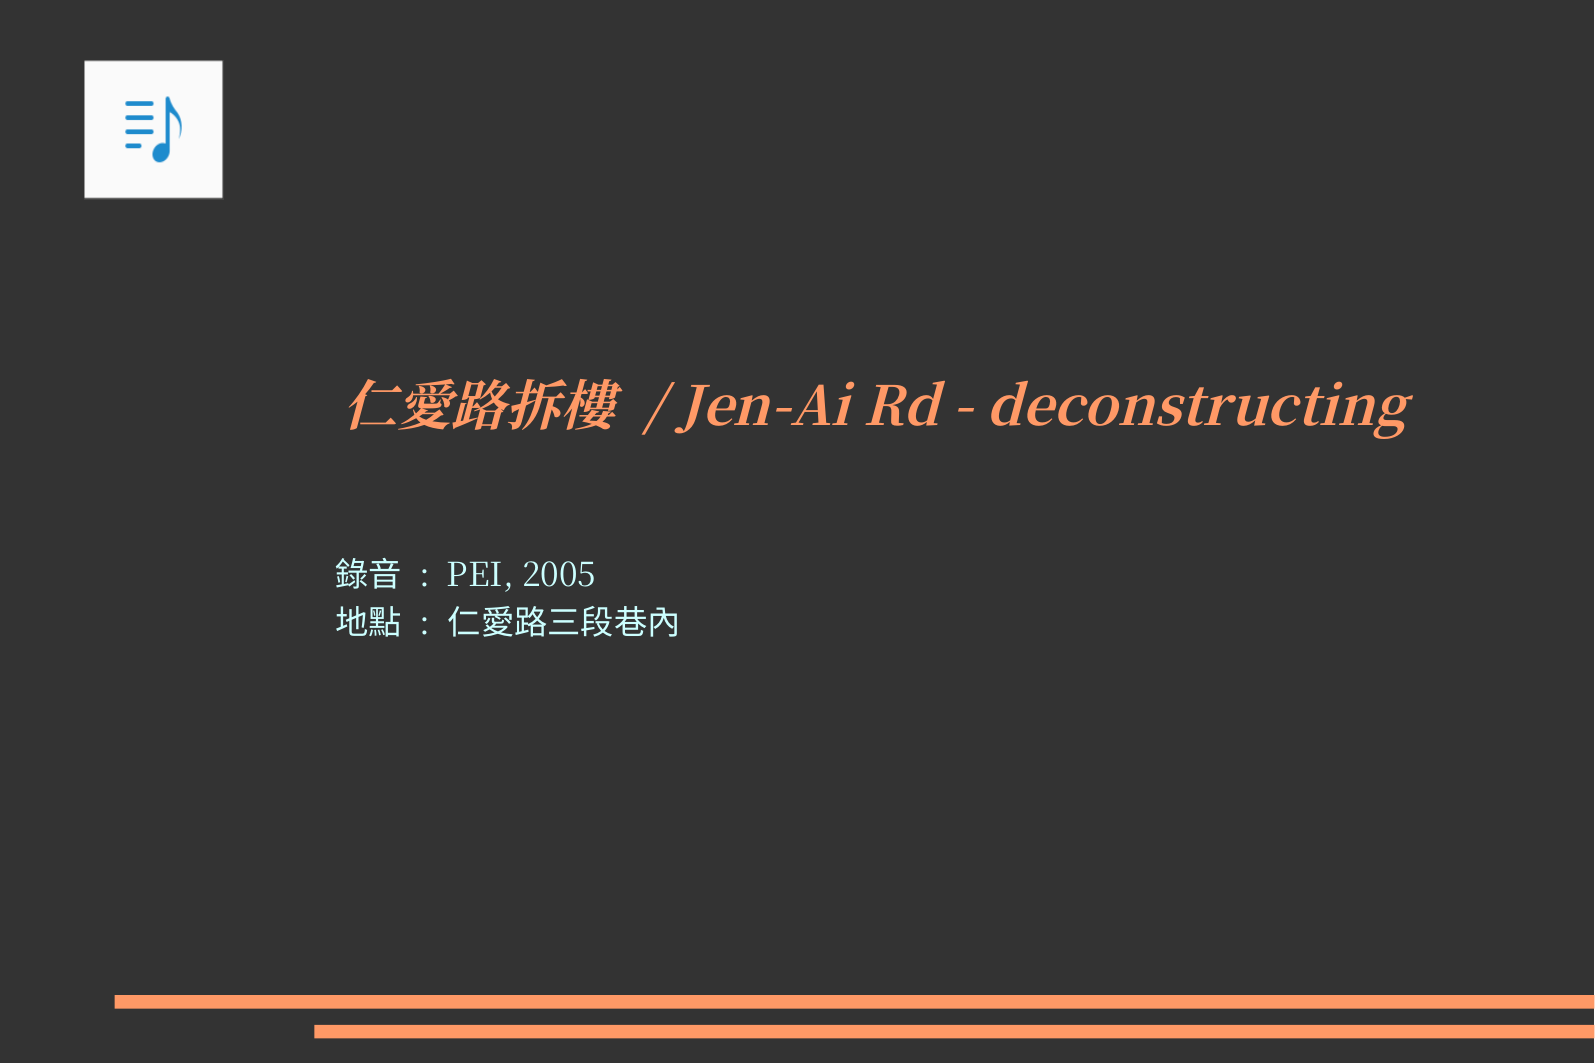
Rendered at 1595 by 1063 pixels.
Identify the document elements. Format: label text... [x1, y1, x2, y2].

title 仁愛路拆樓 / Jen-Ai Rd - deconstructing [194, 312, 1557, 491]
list 錄音 : PEI, 2005 地點 : 仁愛路三段巷內 [317, 547, 1063, 715]
text_box [82, 59, 225, 201]
